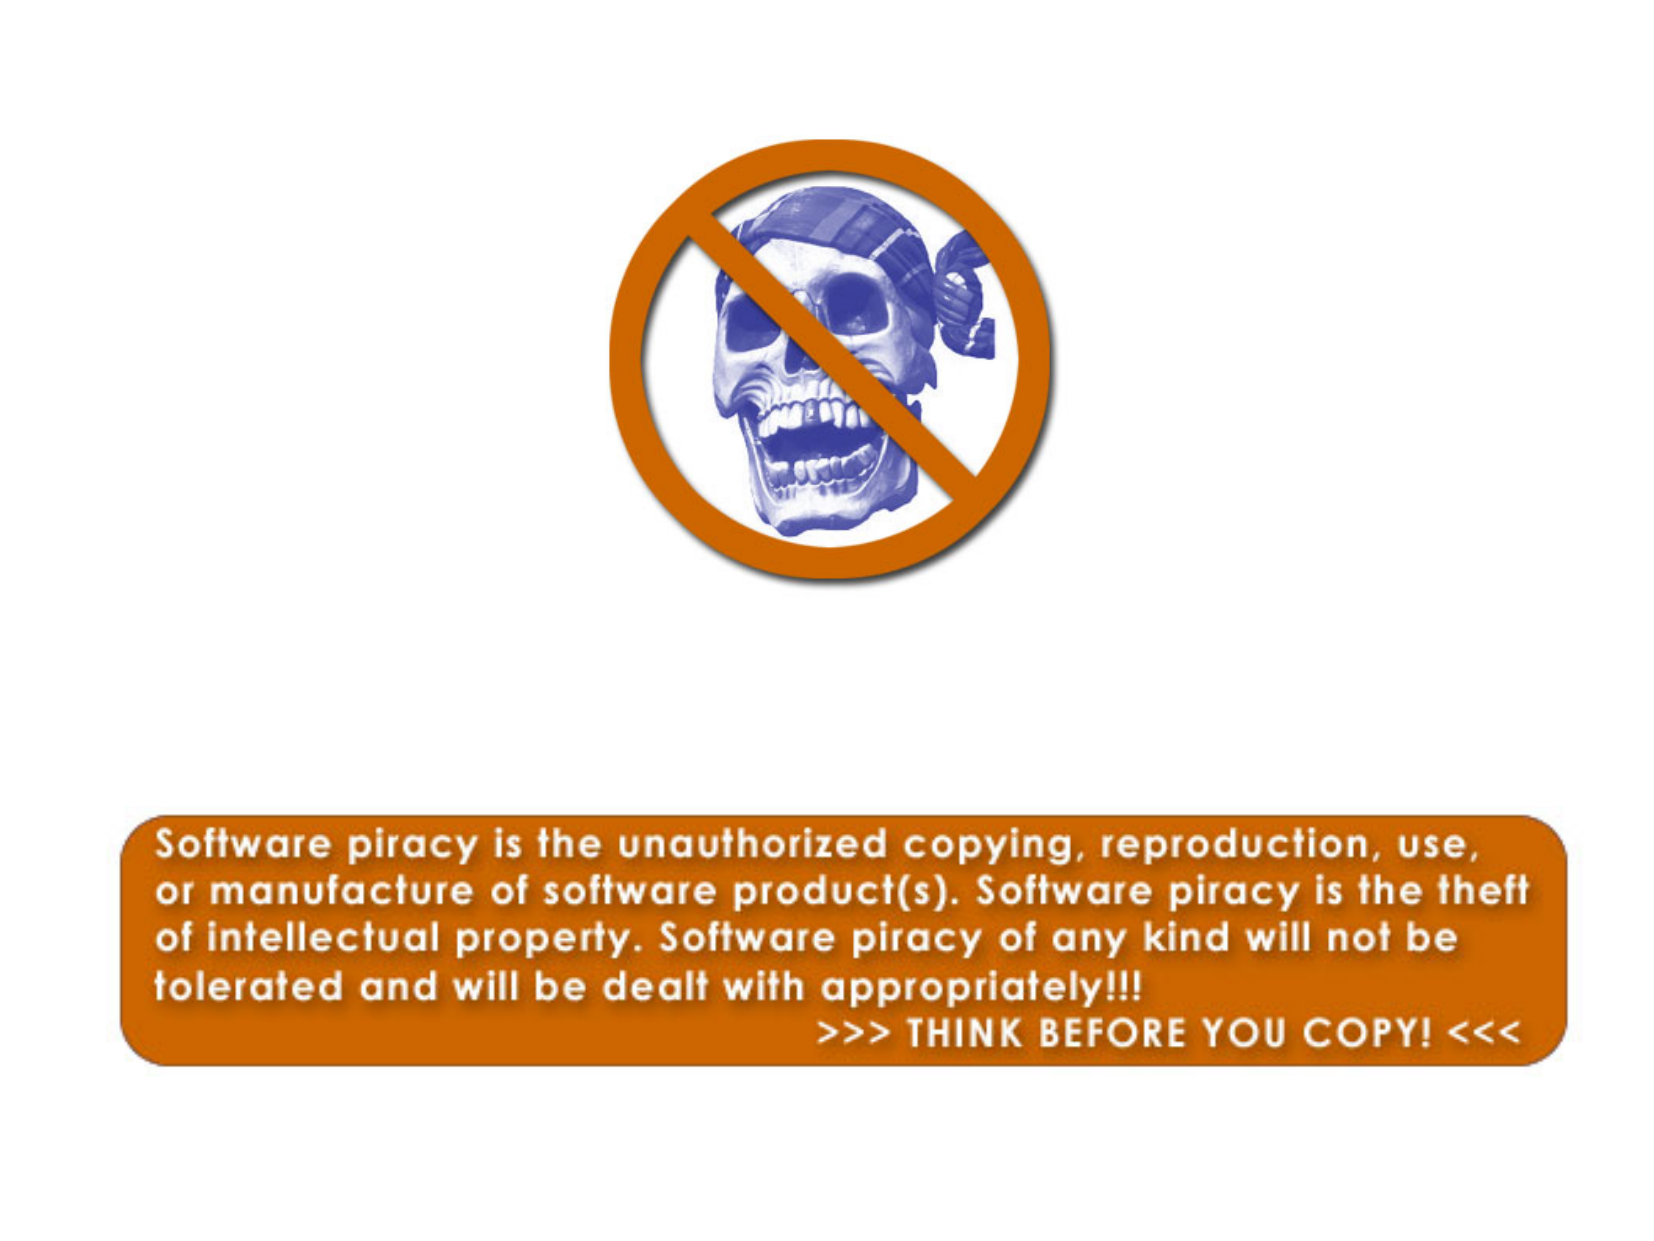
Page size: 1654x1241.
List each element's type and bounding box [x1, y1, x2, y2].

picture [605, 135, 1075, 607]
picture [106, 806, 1583, 1077]
